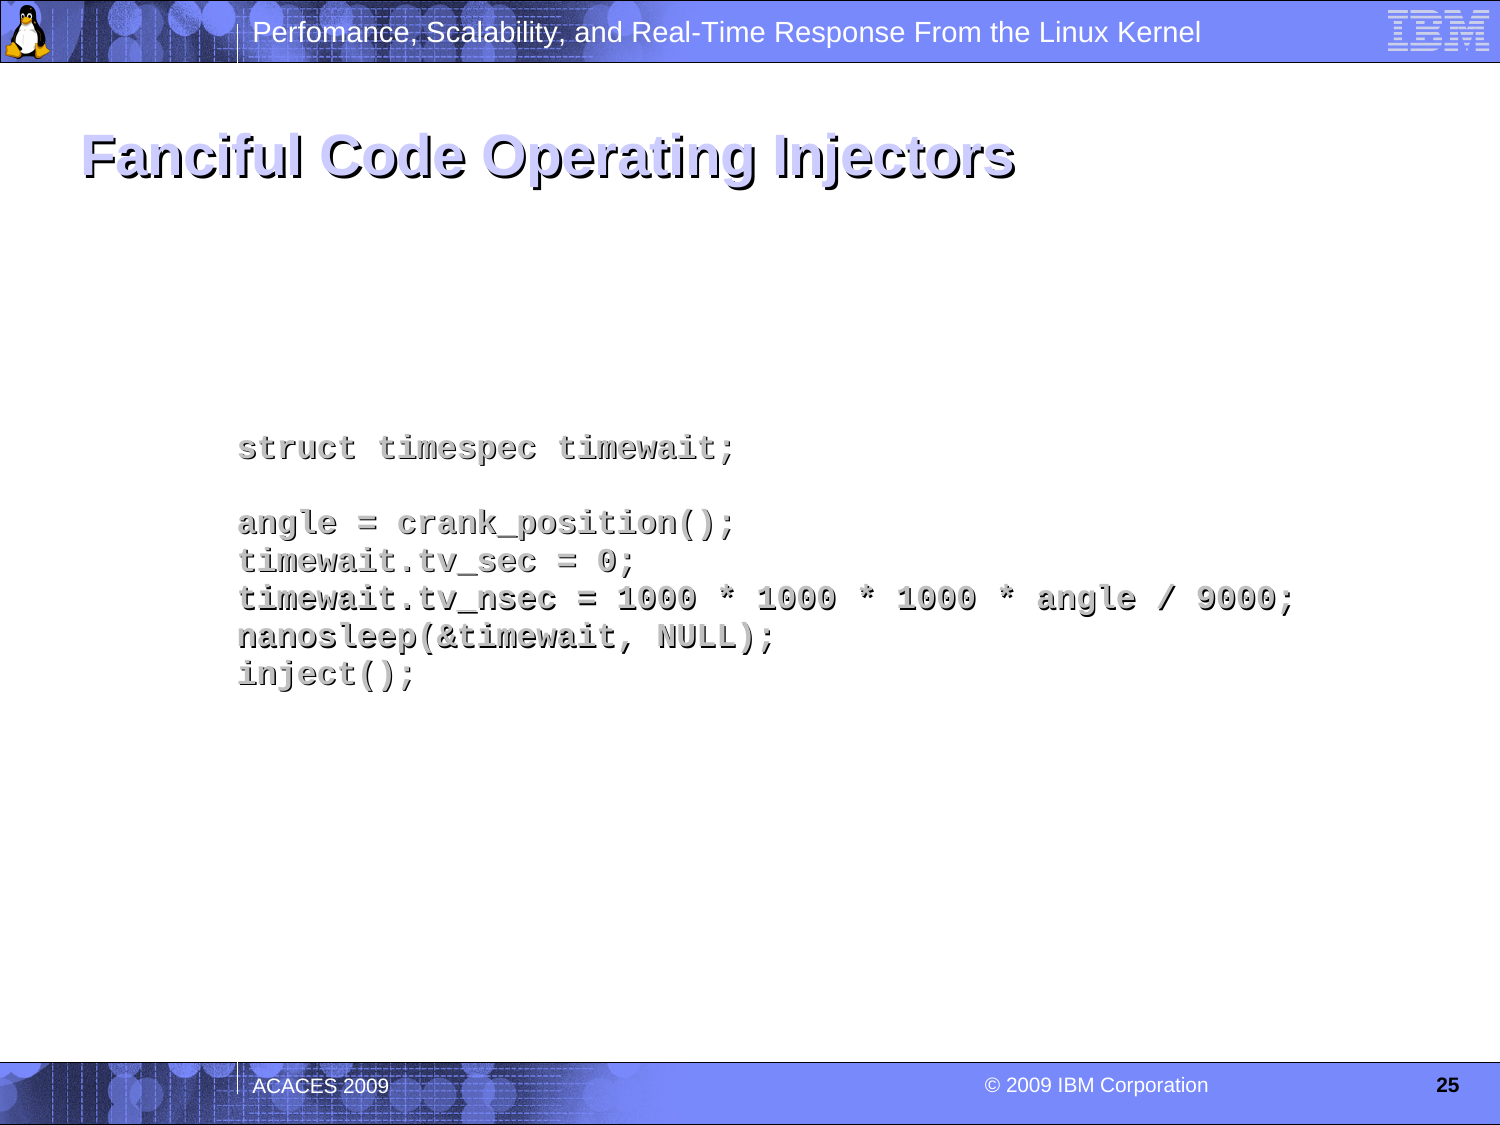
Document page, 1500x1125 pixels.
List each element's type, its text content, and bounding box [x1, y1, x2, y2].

title Fanciful Code Operating Injectors [79, 124, 1433, 192]
text_box struct timespec timewait; angle = crank_position(); timewait.tv_sec = 0; timewait.tv_nsec = 1000 * 1000 * 1000 * angle / 9000; nanosleep(&timewait, NULL); inject(); [221, 422, 1312, 712]
picture [1, 1, 1500, 62]
picture [0, 1063, 1500, 1124]
